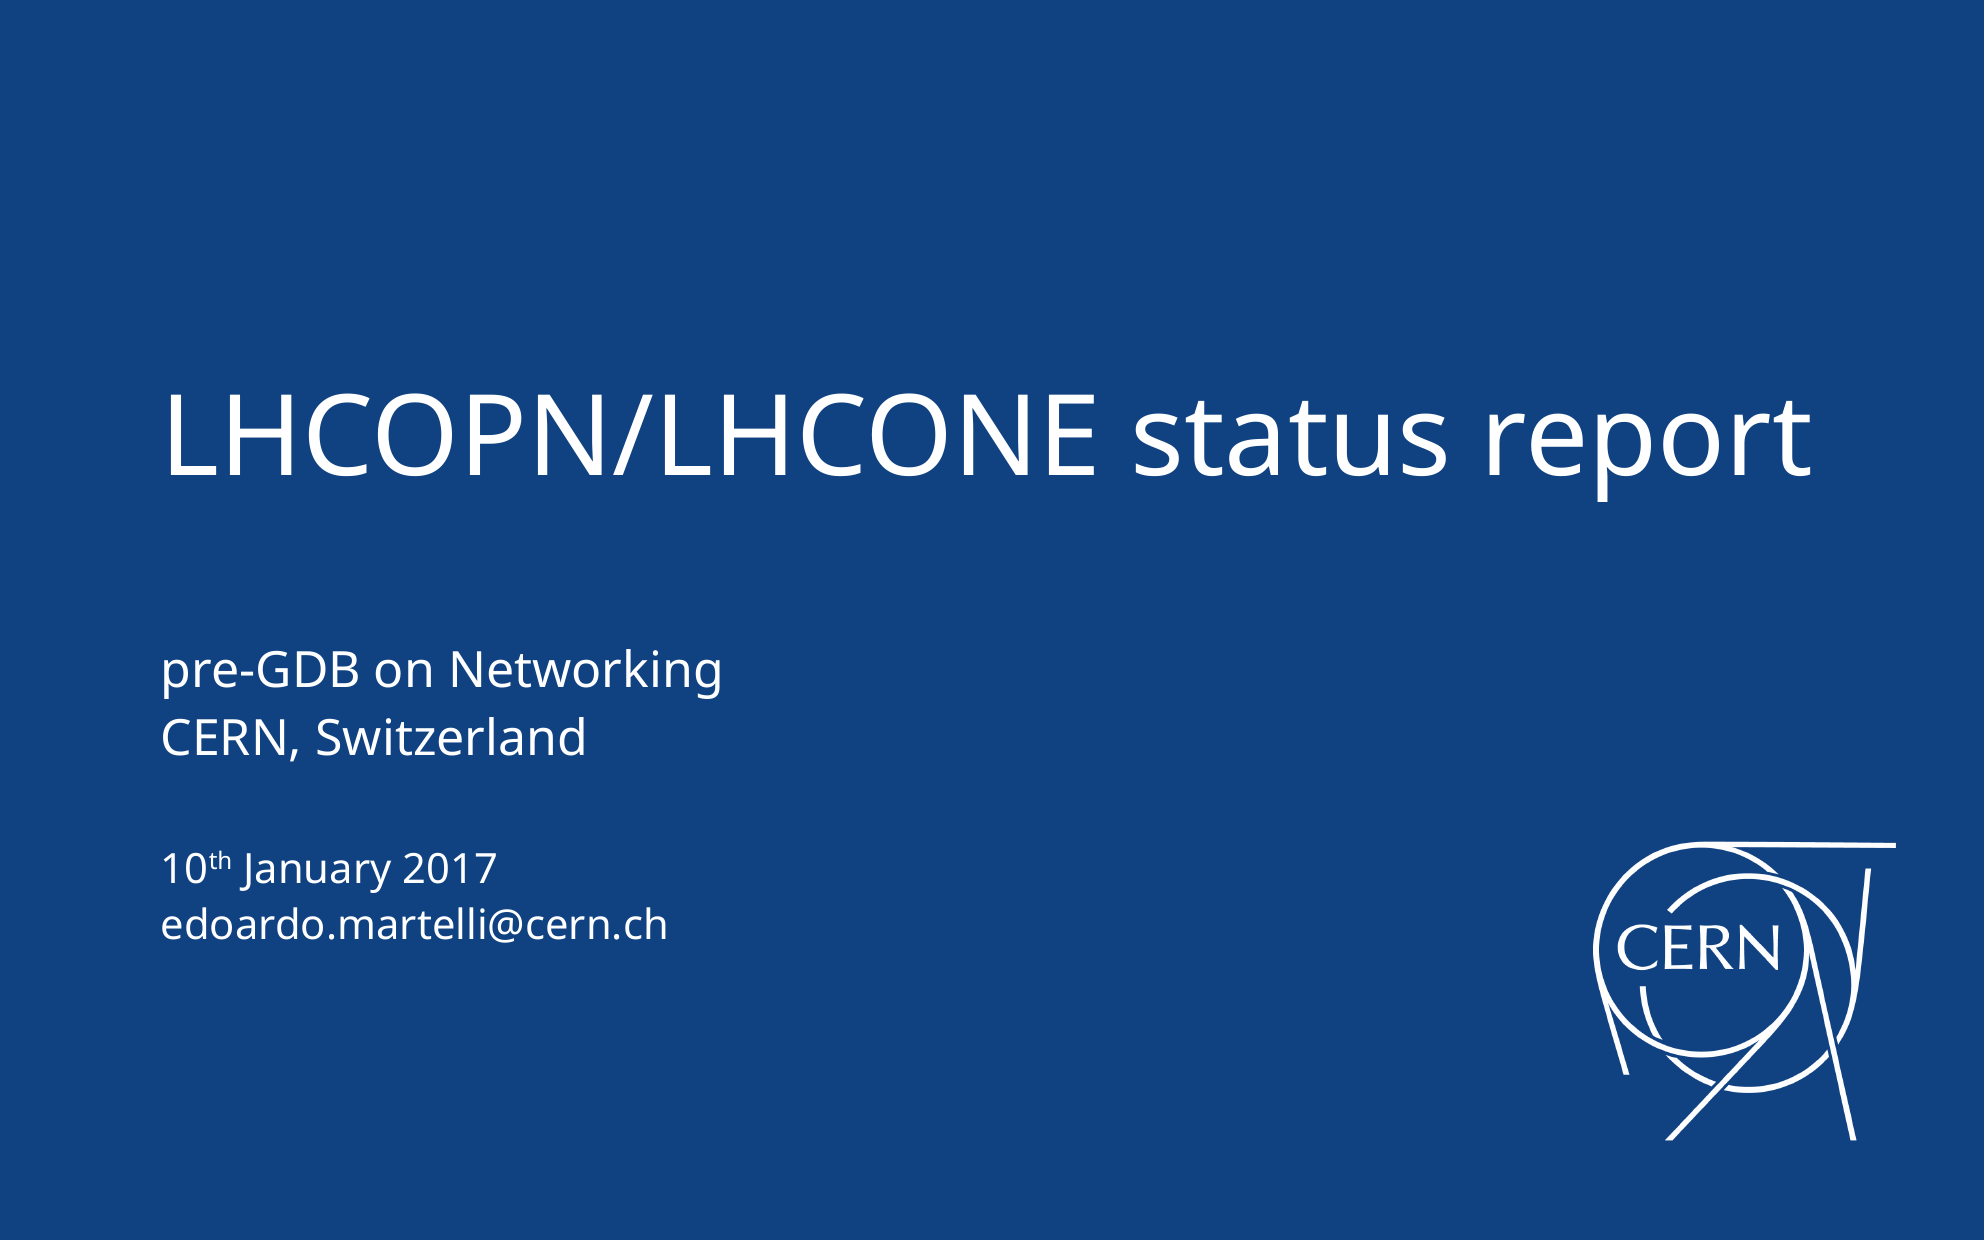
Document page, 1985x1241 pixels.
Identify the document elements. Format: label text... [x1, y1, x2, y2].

title LHCOPN/LHCONE status report pre-GDB on Networking CERN, Switzerland 10th January 2017 edoardo.martelli@cern.ch [160, 347, 1849, 961]
picture [1593, 840, 1896, 1142]
